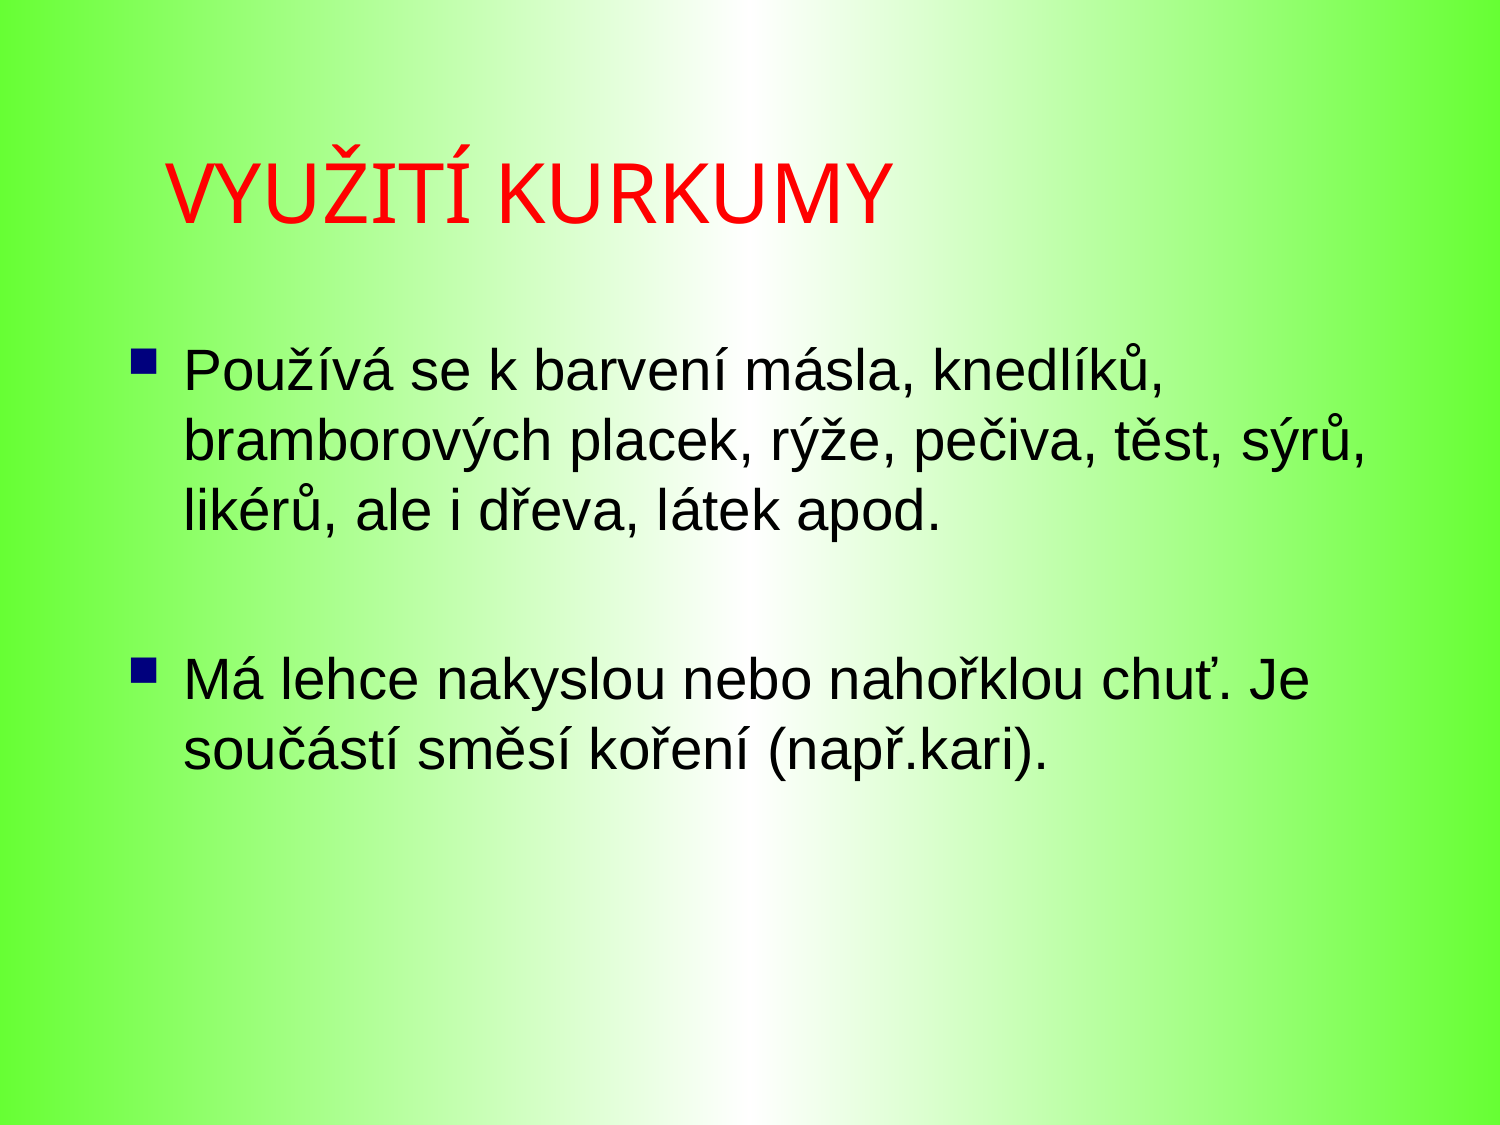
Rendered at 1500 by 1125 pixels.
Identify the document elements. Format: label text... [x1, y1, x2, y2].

title VYUŽITÍ KURKUMY [150, 78, 1500, 304]
list Používá se k barvení másla, knedlíků, bramborových placek, rýže, pečiva, těst, sýrů, likérů, ale i dřeva, látek apod. Má lehce nakyslou nebo nahořklou chuť. Je součástí směsí koření (např.kari). [112, 324, 1425, 1024]
